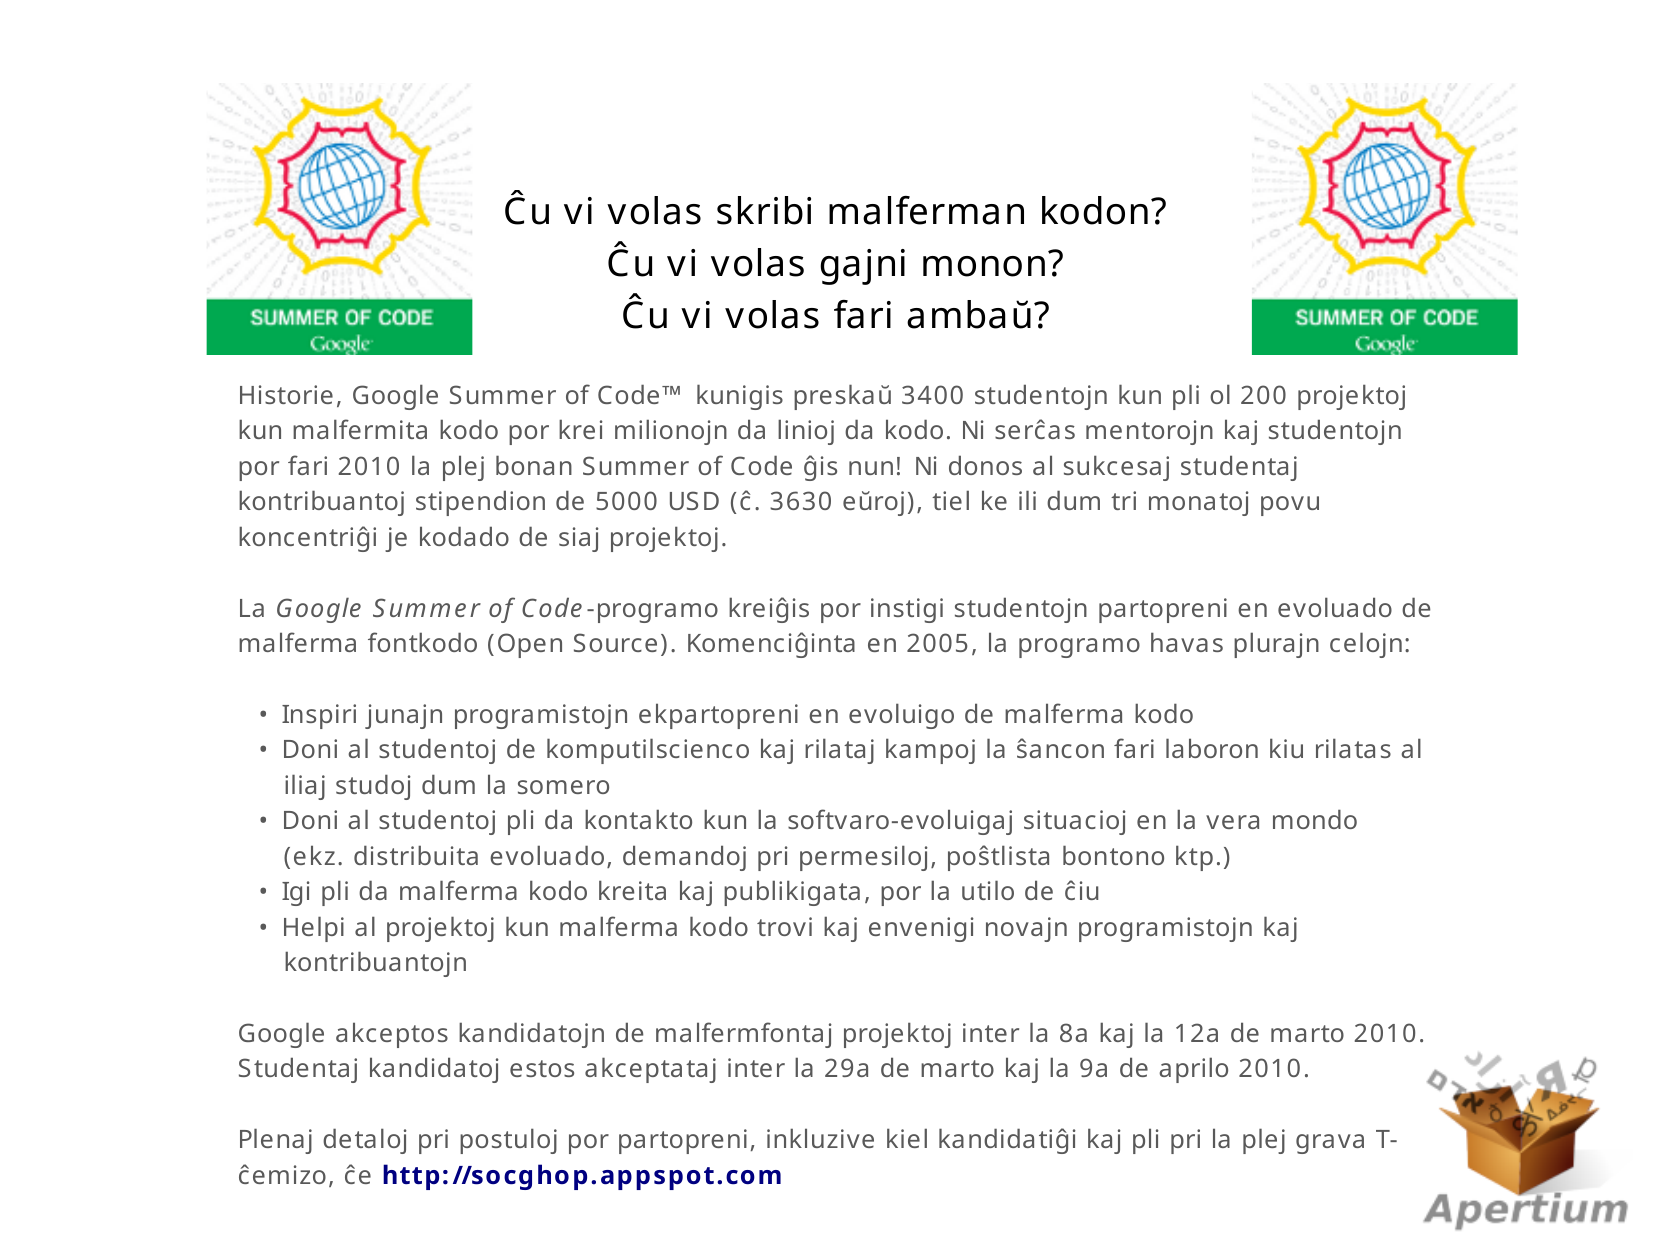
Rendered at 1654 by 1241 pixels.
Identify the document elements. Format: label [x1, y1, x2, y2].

picture [1251, 83, 1518, 355]
picture [1437, 1033, 1633, 1241]
picture [206, 83, 473, 355]
chart [236, 190, 1437, 1241]
